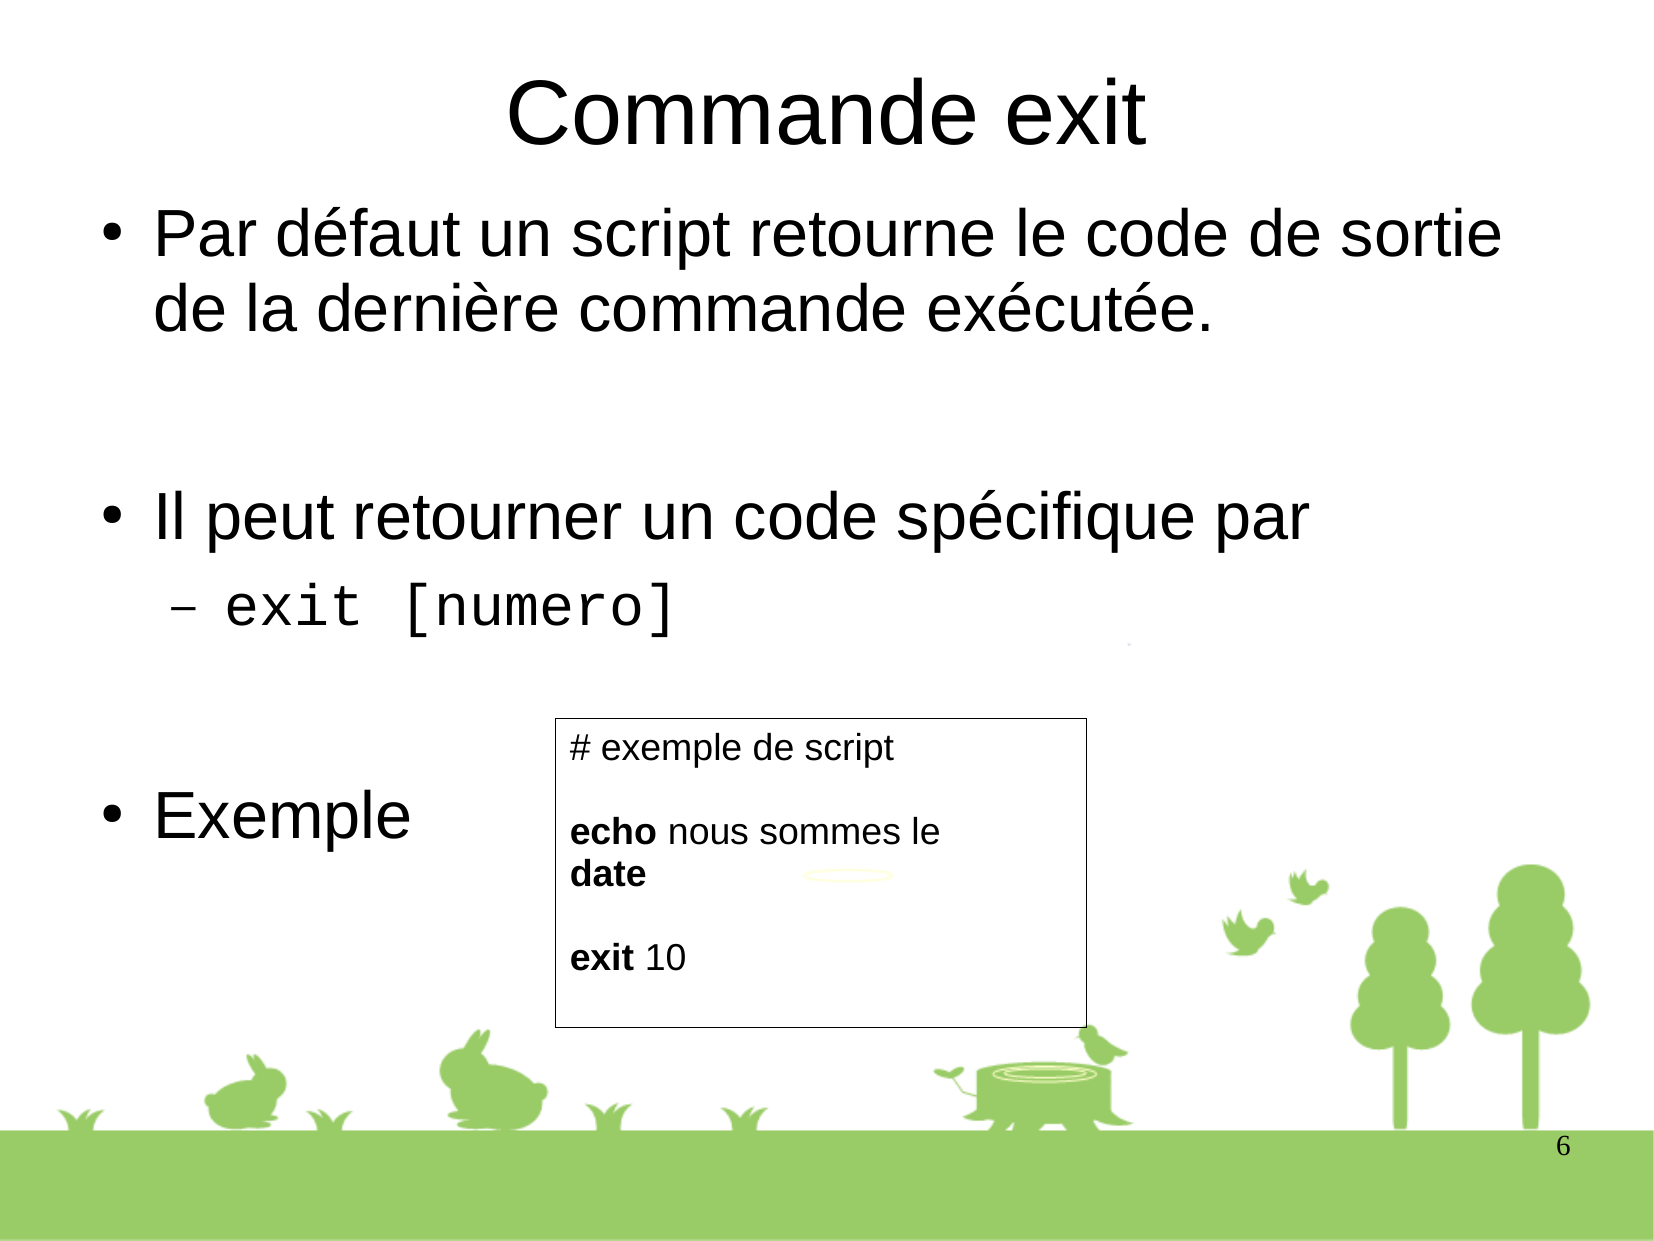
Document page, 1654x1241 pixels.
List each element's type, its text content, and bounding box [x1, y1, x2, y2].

list Par défaut un script retourne le code de sortie de la dernière commande exécutée. Il peut retourner un code spécifique par exit [numero] Exemple [82, 195, 1538, 1158]
text_box # exemple de script echo nous sommes le date exit 10 [555, 718, 1087, 1028]
picture [0, 0, 1654, 1241]
title Commande exit [82, 49, 1571, 178]
